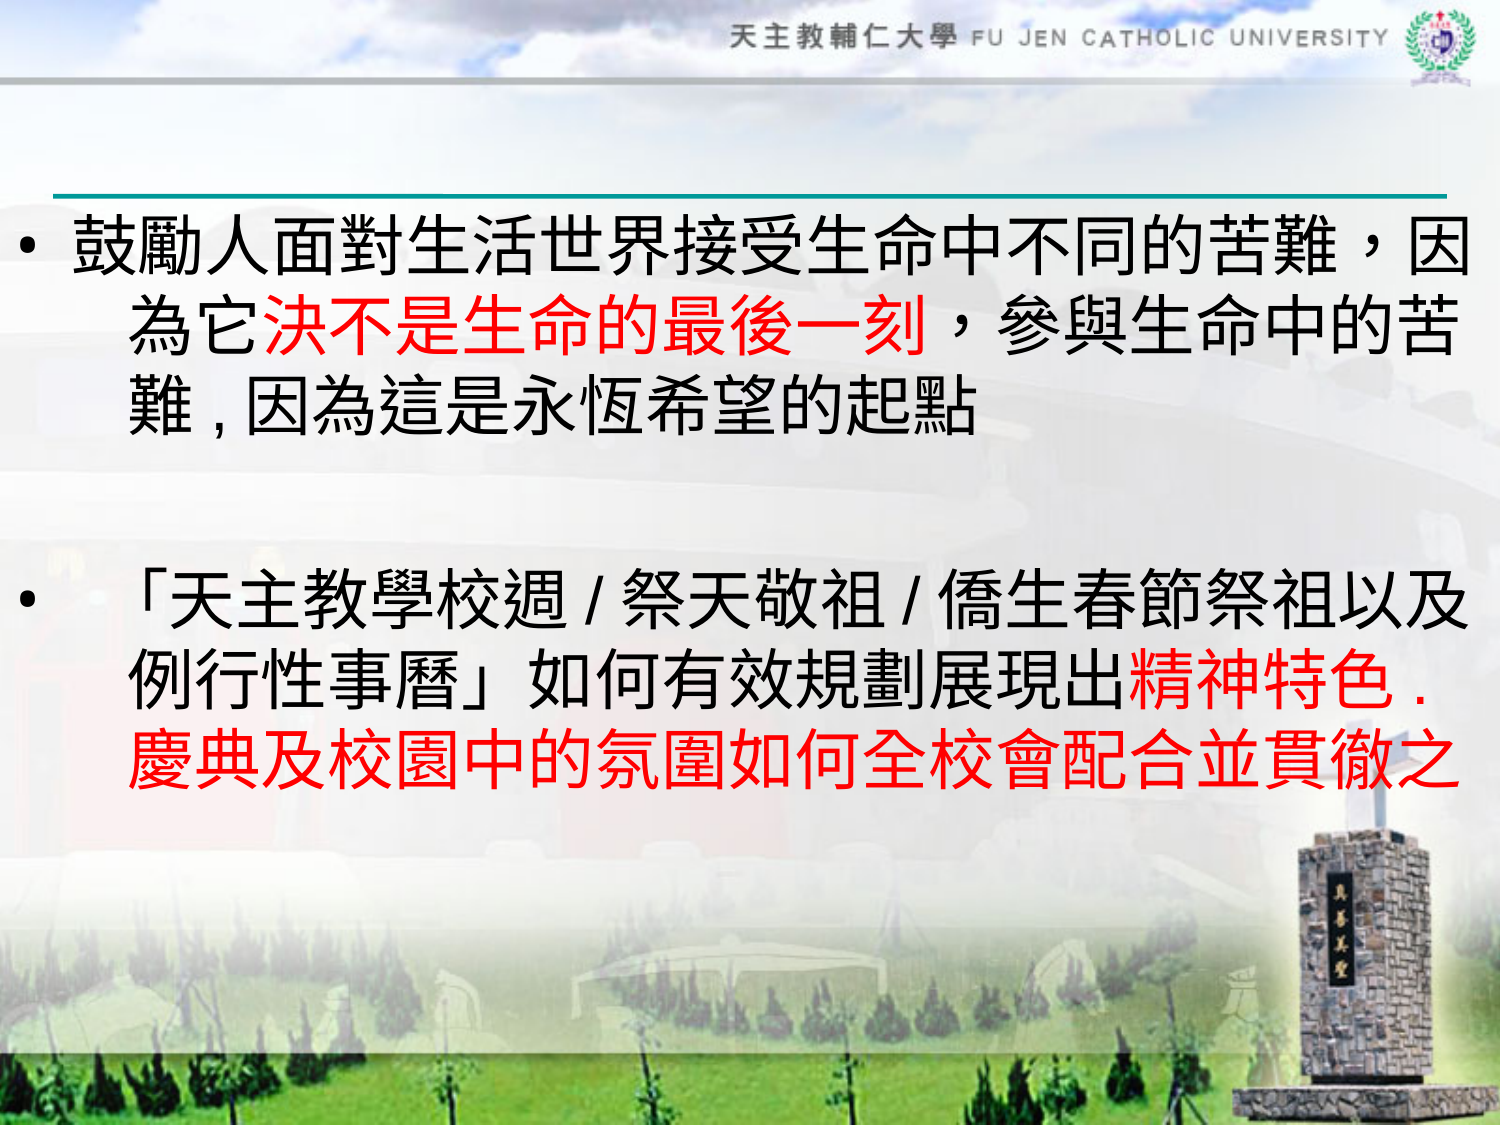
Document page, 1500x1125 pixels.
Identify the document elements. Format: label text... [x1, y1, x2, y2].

list 鼓勵人面對生活世界接受生命中不同的苦難，因為它決不是生命的最後一刻，參與生命中的苦難,因為這是永恆希望的起點 「天主教學校週/祭天敬祖/僑生春節祭祖以及例行性事曆」如何有效規劃展現出精神特色. 慶典及校園中的氛圍如何全校會配合並貫徹之 [0, 196, 1500, 1125]
